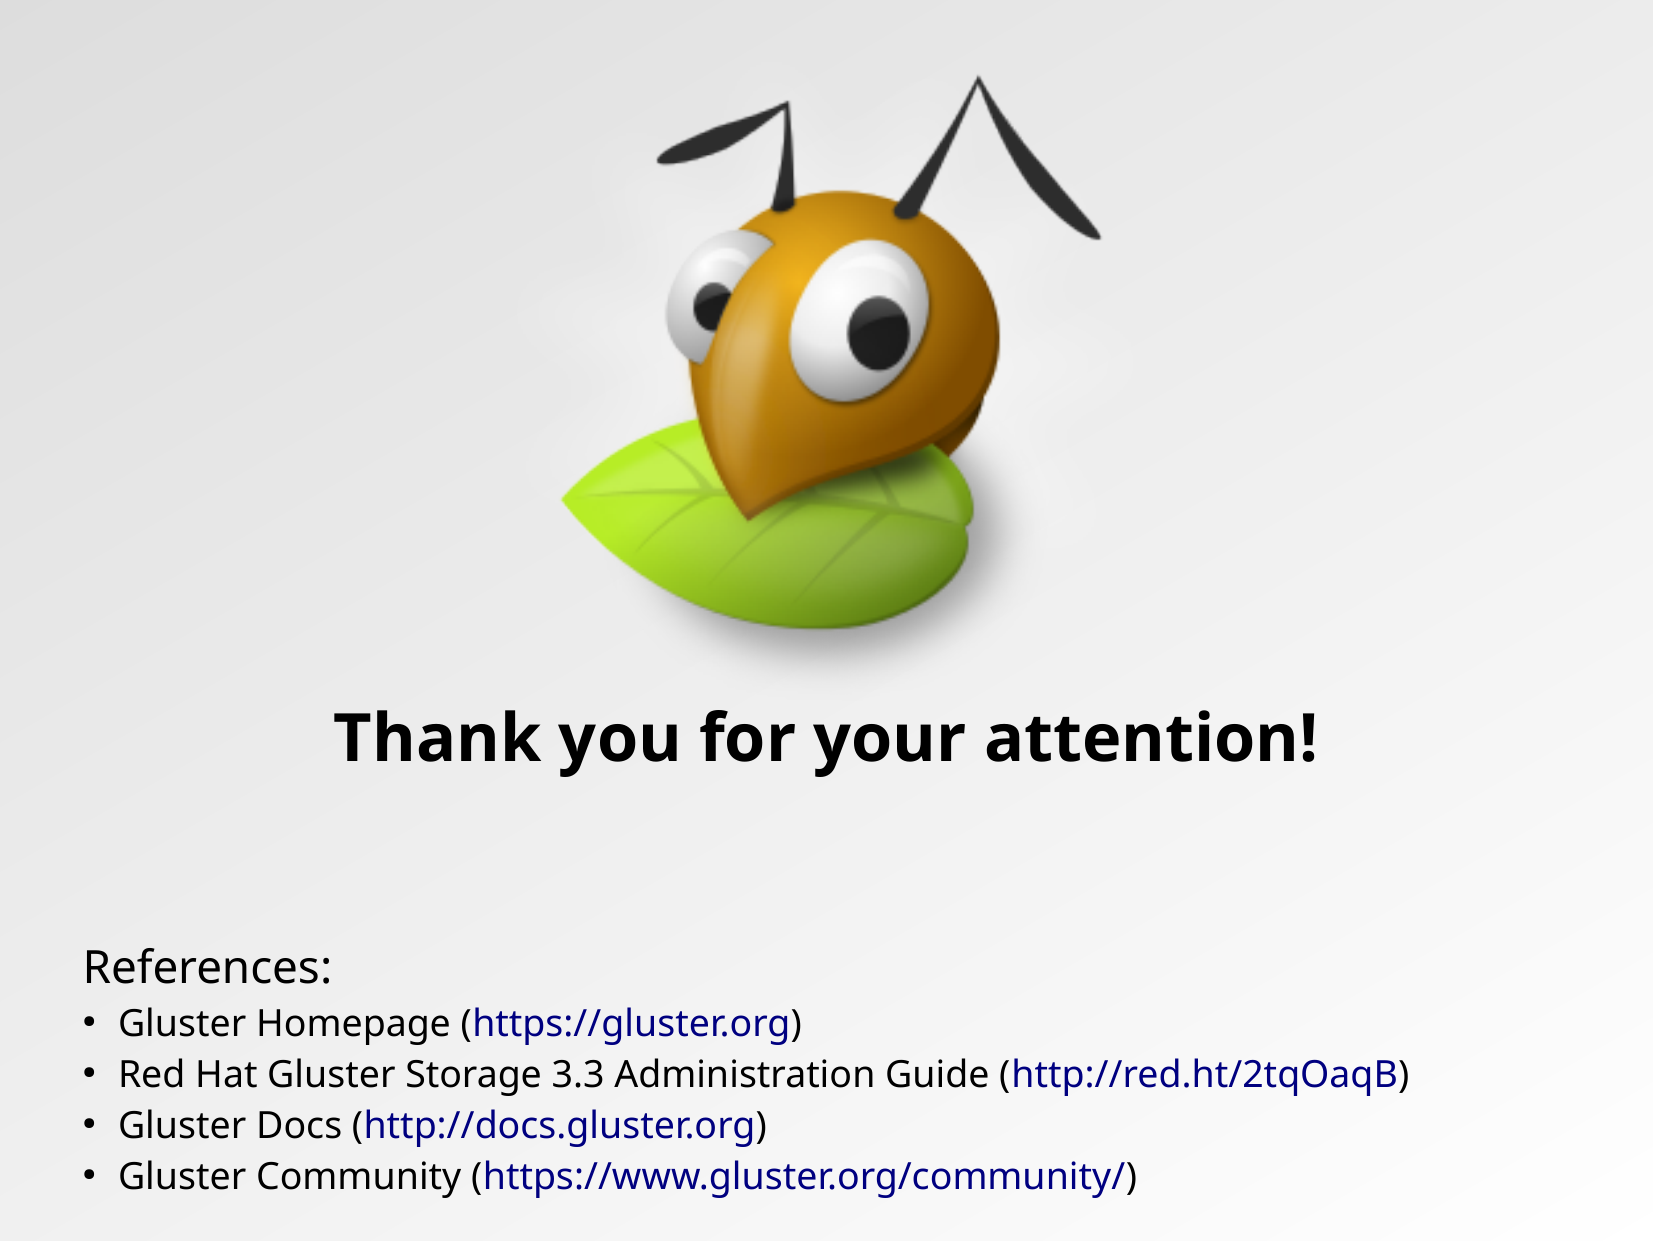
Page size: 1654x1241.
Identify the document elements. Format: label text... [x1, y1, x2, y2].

picture [470, 51, 1183, 690]
text_box Thank you for your attention! References: Gluster Homepage (https://gluster.org) Red Hat Gluster Storage 3.3 Administration Guide (http://red.ht/2tqOaqB) Gluster Docs (http://docs.gluster.org) Gluster Community (https://www.gluster.org/community/) This presentation can be found at https://people.redhat.com/ndevos/talks/2018-04-LOADays [82, 690, 1571, 1231]
